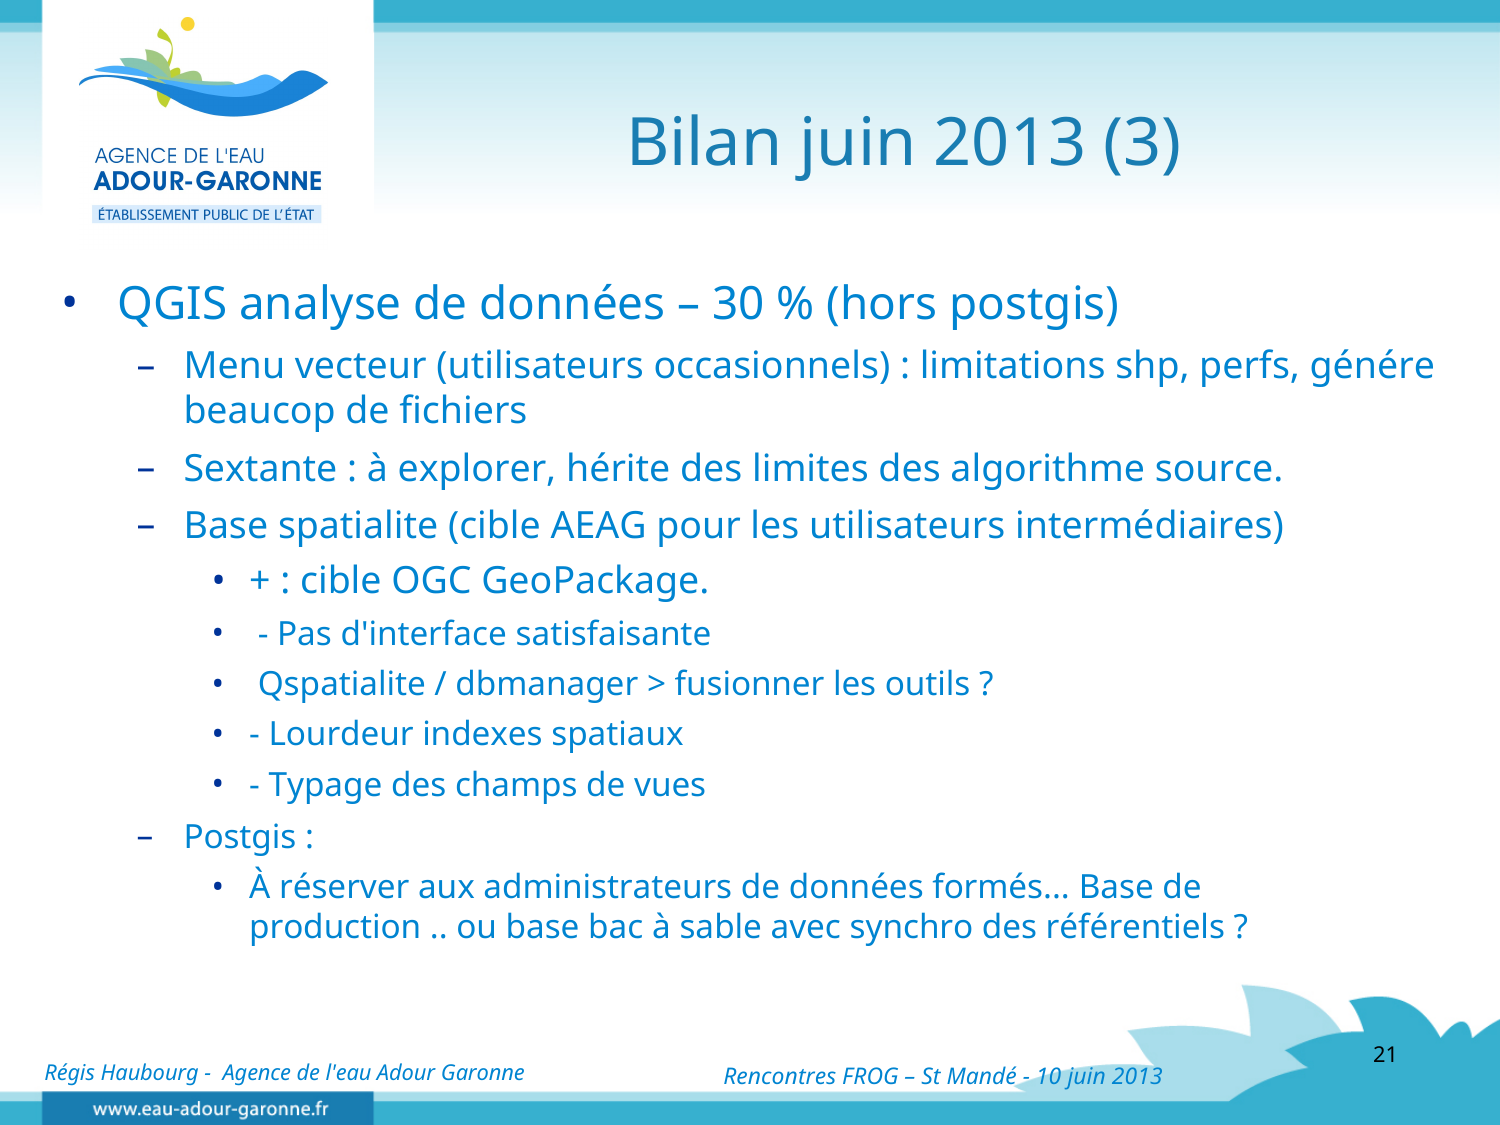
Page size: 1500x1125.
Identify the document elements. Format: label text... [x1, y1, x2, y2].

title Bilan juin 2013 (3) [383, 45, 1426, 233]
picture [0, 0, 1500, 1125]
list QGIS analyse de données – 30 % (hors postgis) Menu vecteur (utilisateurs occasionnels) : limitations shp, perfs, génére beaucop de fichiers Sextante : à explorer, hérite des limites des algorithme source. Base spatialite (cible AEAG pour les utilisateurs intermédiaires) + : cible OGC GeoPackage. - Pas d'interface satisfaisante Qspatialite / dbmanager > fusionner les outils ? - Lourdeur indexes spatiaux - Typage des champs de vues Postgis : À réserver aux administrateurs de données formés... Base de production .. ou base bac à sable avec synchro des référentiels ? [46, 265, 1465, 1075]
